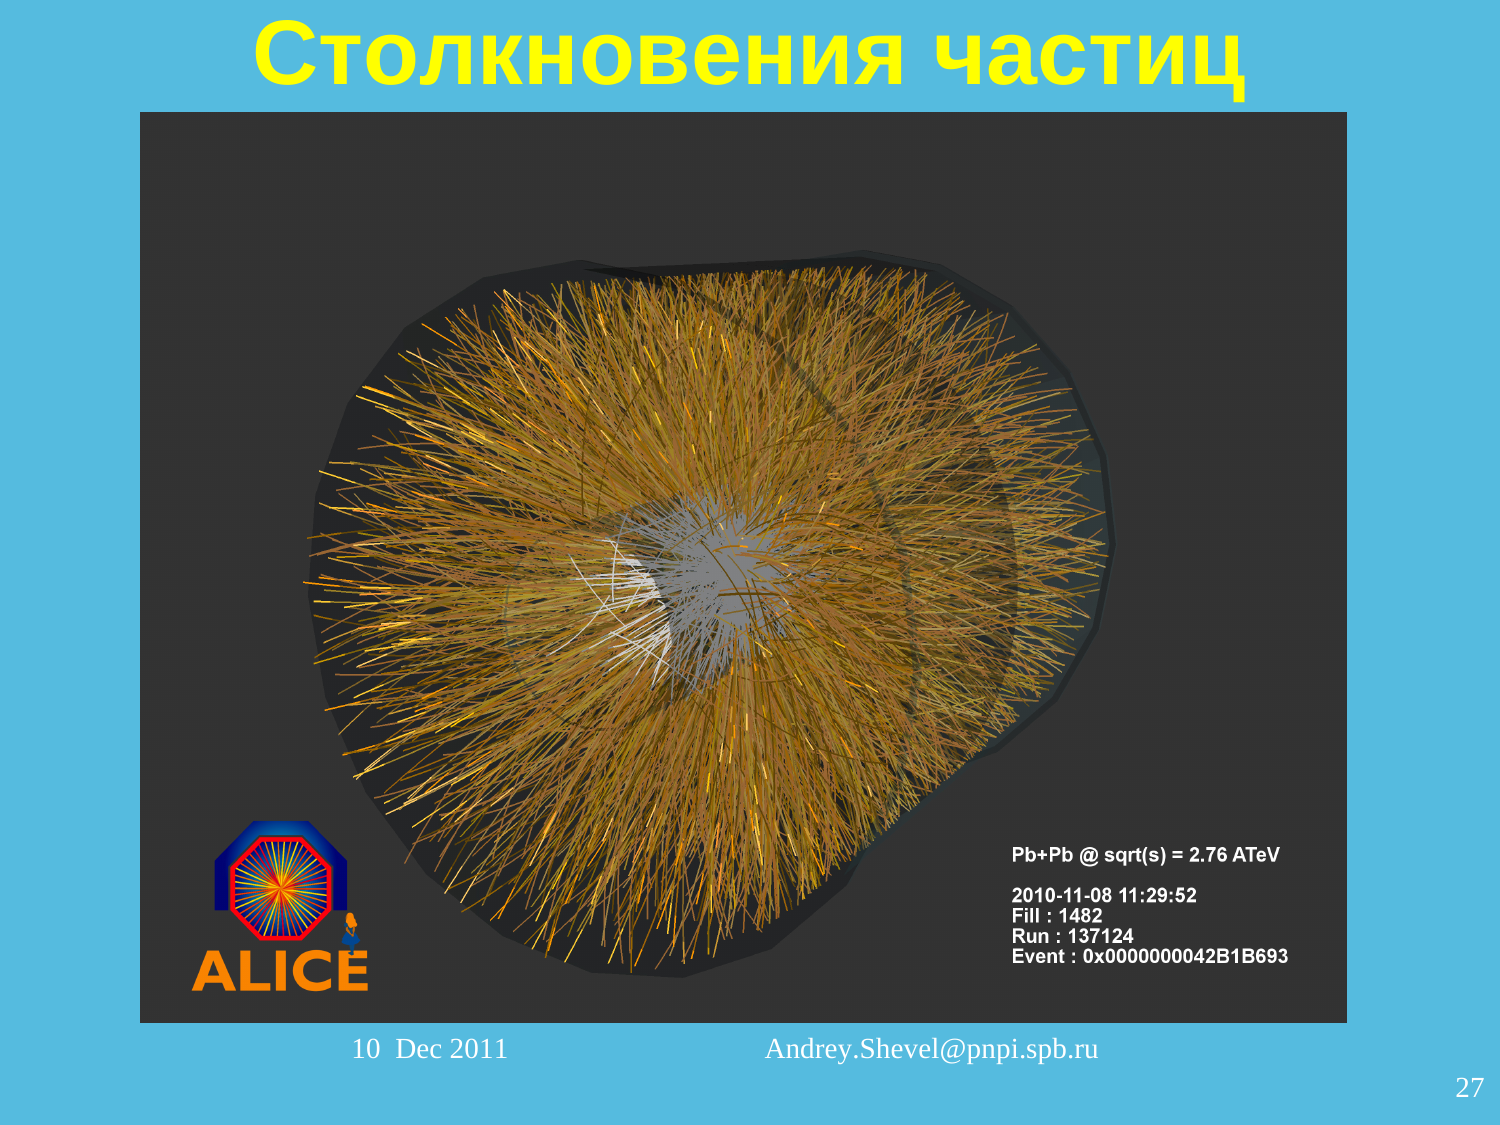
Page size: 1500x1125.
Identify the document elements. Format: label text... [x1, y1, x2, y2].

picture [140, 112, 1347, 1023]
title Столкновения частиц [112, 0, 1388, 233]
